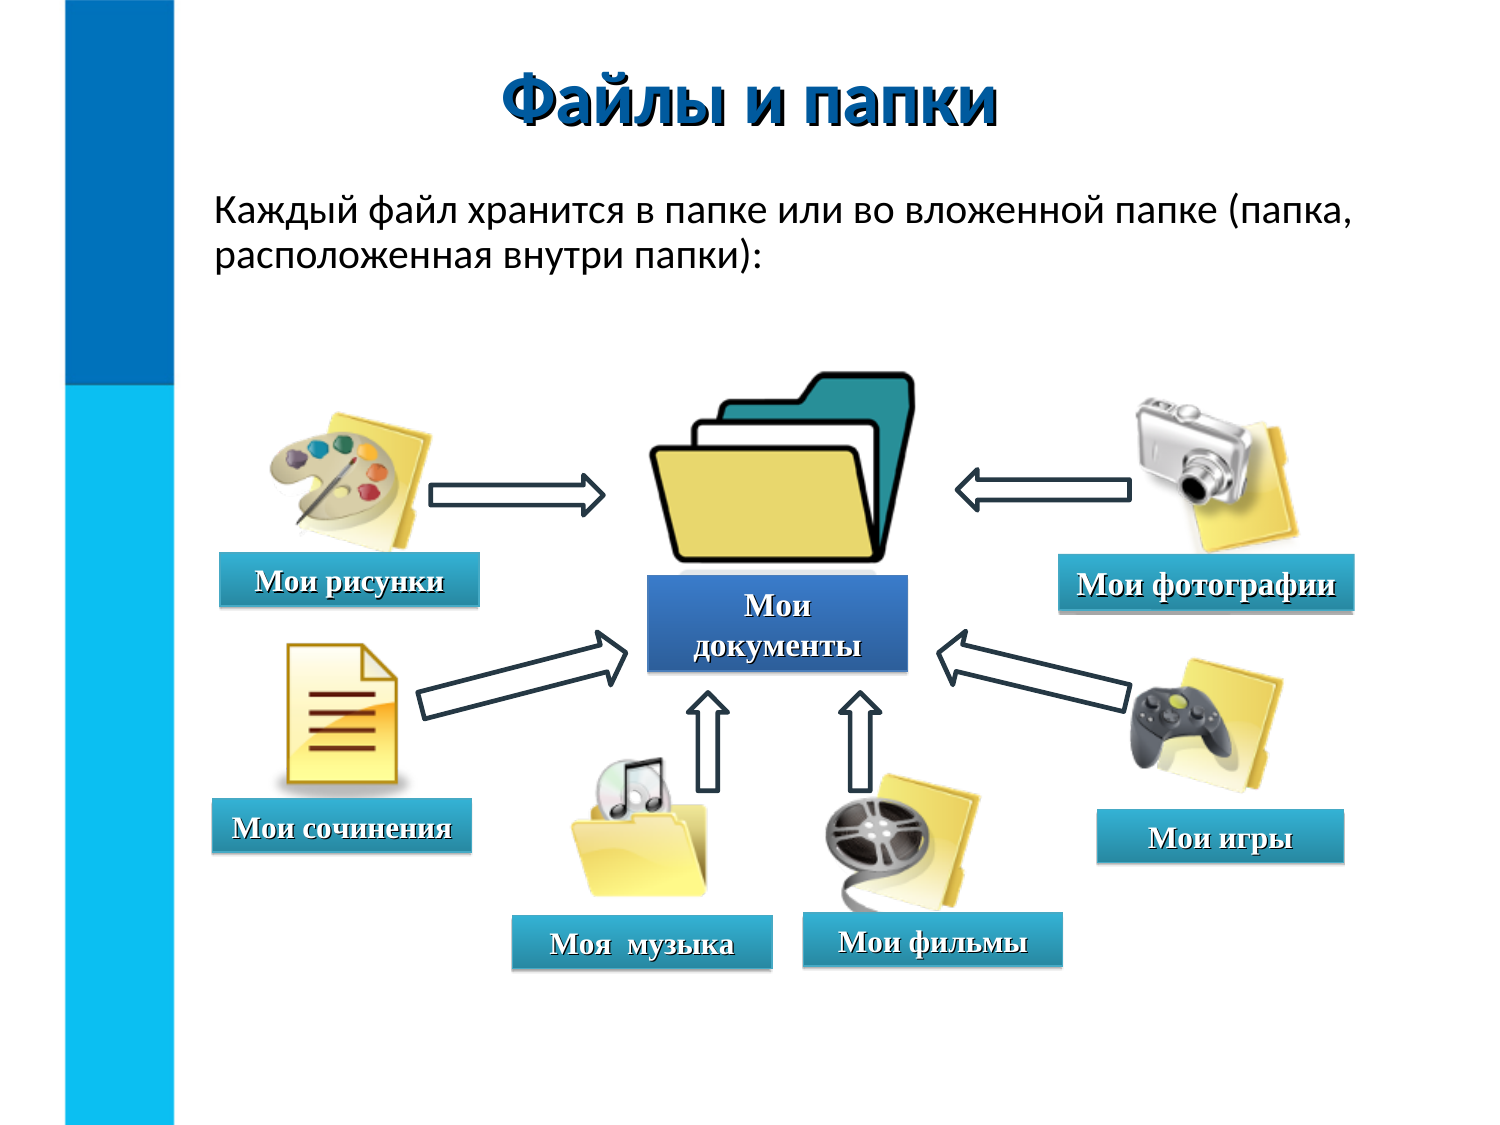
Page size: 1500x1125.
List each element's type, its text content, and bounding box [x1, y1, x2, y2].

text_box Мои игры [1097, 809, 1344, 863]
title Файлы и папки [75, 0, 1426, 188]
text_box Мои документы [648, 575, 908, 671]
text_box [687, 692, 728, 791]
text_box [417, 631, 627, 719]
text_box Мои фотографии [1058, 554, 1354, 611]
text_box Мои сочинения [212, 799, 472, 853]
picture [0, 0, 1500, 1125]
text_box Мои фильмы [803, 913, 1063, 967]
list Каждый файл хранится в папке или во вложенной папке (папка, расположенная внутри папки): [199, 180, 1465, 305]
text_box [430, 475, 604, 516]
text_box [956, 469, 1130, 511]
text_box [840, 692, 881, 791]
text_box Моя музыка [512, 915, 772, 969]
text_box [938, 631, 1131, 712]
text_box Мои рисунки [219, 552, 479, 606]
